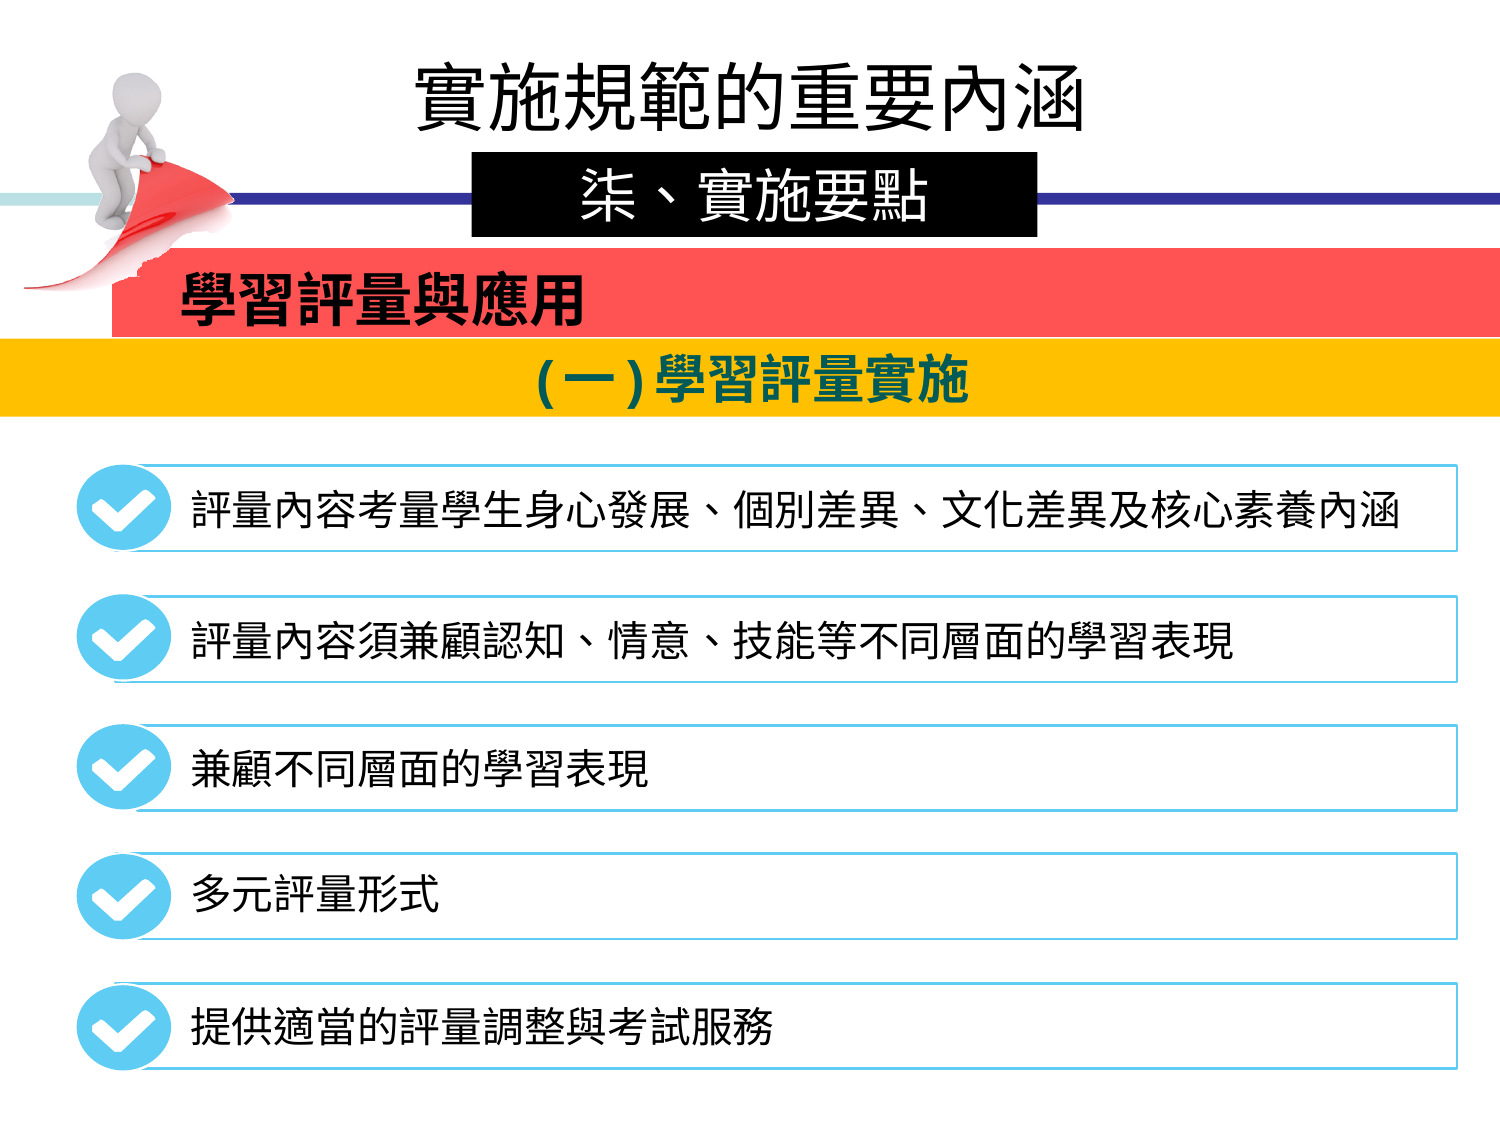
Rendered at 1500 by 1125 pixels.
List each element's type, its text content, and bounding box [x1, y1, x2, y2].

text_box 提供適當的評量調整與考試服務 [116, 984, 1457, 1068]
picture [23, 66, 243, 231]
text_box [821, 248, 1500, 337]
text_box 學習評量與應用 [0, 231, 821, 350]
text_box [76, 985, 172, 1071]
text_box 兼顧不同層面的學習表現 [131, 726, 1457, 810]
text_box [76, 854, 172, 940]
text_box [1038, 192, 1500, 205]
text_box 多元評量形式 [134, 854, 1457, 939]
text_box 實施規範的重要內涵 [0, 42, 1500, 148]
text_box (一)學習評量實施 [0, 338, 1500, 417]
text_box 評量內容須兼顧認知、情意、技能等不同層面的學習表現 [116, 597, 1457, 682]
text_box [243, 192, 471, 205]
text_box [76, 724, 172, 810]
text_box [76, 594, 172, 680]
text_box 評量內容考量學生身心發展、個別差異、文化差異及核心素養內涵 [116, 466, 1457, 551]
text_box [0, 192, 23, 206]
text_box [76, 464, 172, 550]
text_box 柒、實施要點 [471, 152, 1038, 237]
